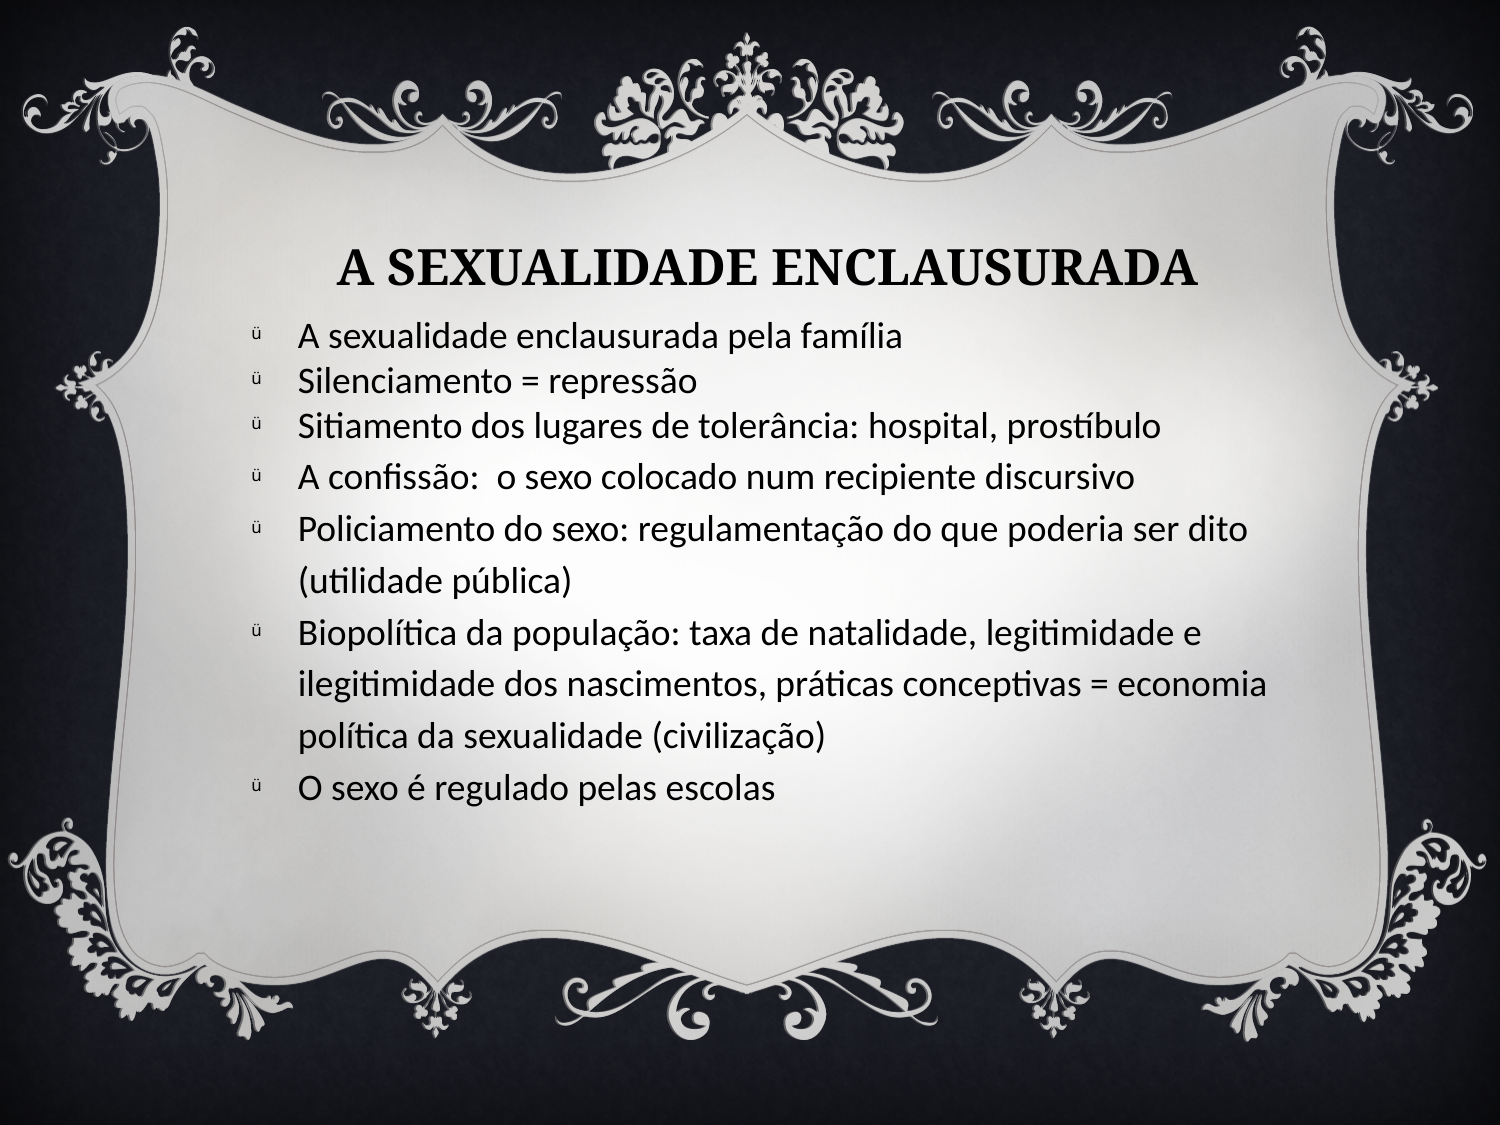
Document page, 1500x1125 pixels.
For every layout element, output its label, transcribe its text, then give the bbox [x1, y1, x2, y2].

text_box A SEXUALIDADE ENCLAUSURADA [277, 219, 1258, 303]
text_box A sexualidade enclausurada pela família Silenciamento = repressão Sitiamento dos lugares de tolerância: hospital, prostíbulo A confissão: o sexo colocado num recipiente discursivo Policiamento do sexo: regulamentação do que poderia ser dito (utilidade pública) Biopolítica da população: taxa de natalidade, legitimidade e ilegitimidade dos nascimentos, práticas conceptivas = economia política da sexualidade (civilização) O sexo é regulado pelas escolas [236, 295, 1300, 816]
picture [0, 0, 1500, 1125]
